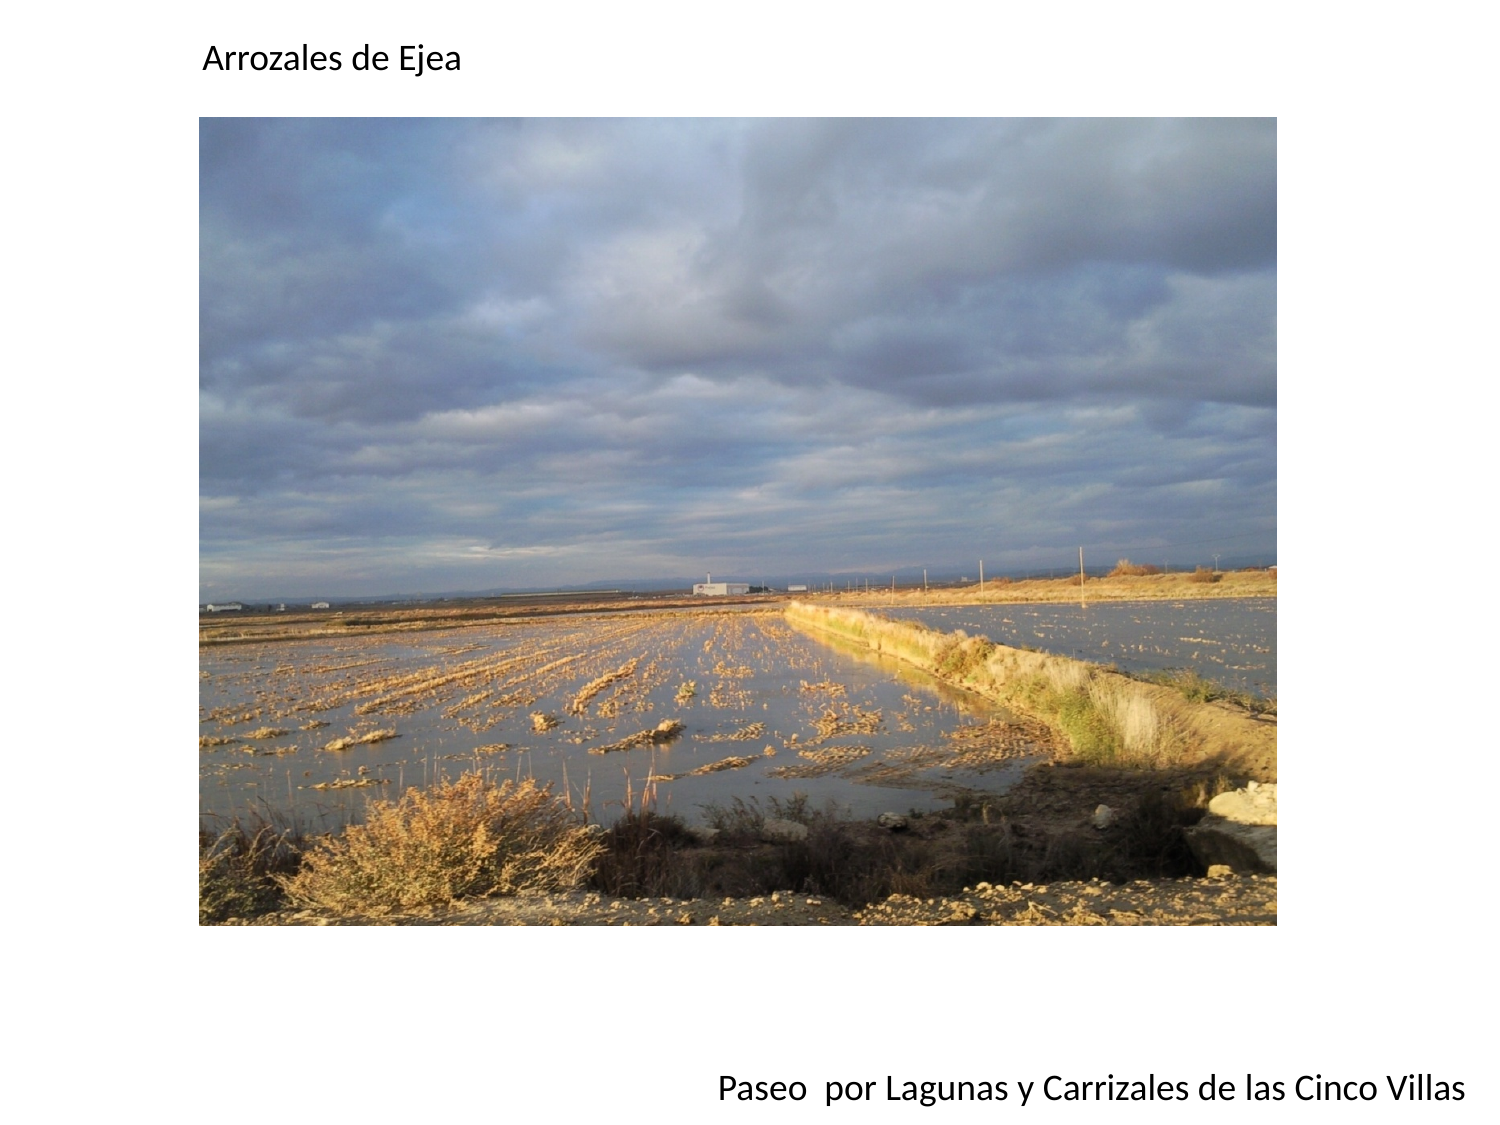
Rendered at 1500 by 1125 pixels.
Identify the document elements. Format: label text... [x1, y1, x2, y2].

text_box Arrozales de Ejea [187, 35, 493, 88]
text_box Paseo por Lagunas y Carrizales de las Cinco Villas [703, 1064, 1500, 1118]
picture [199, 117, 1278, 926]
